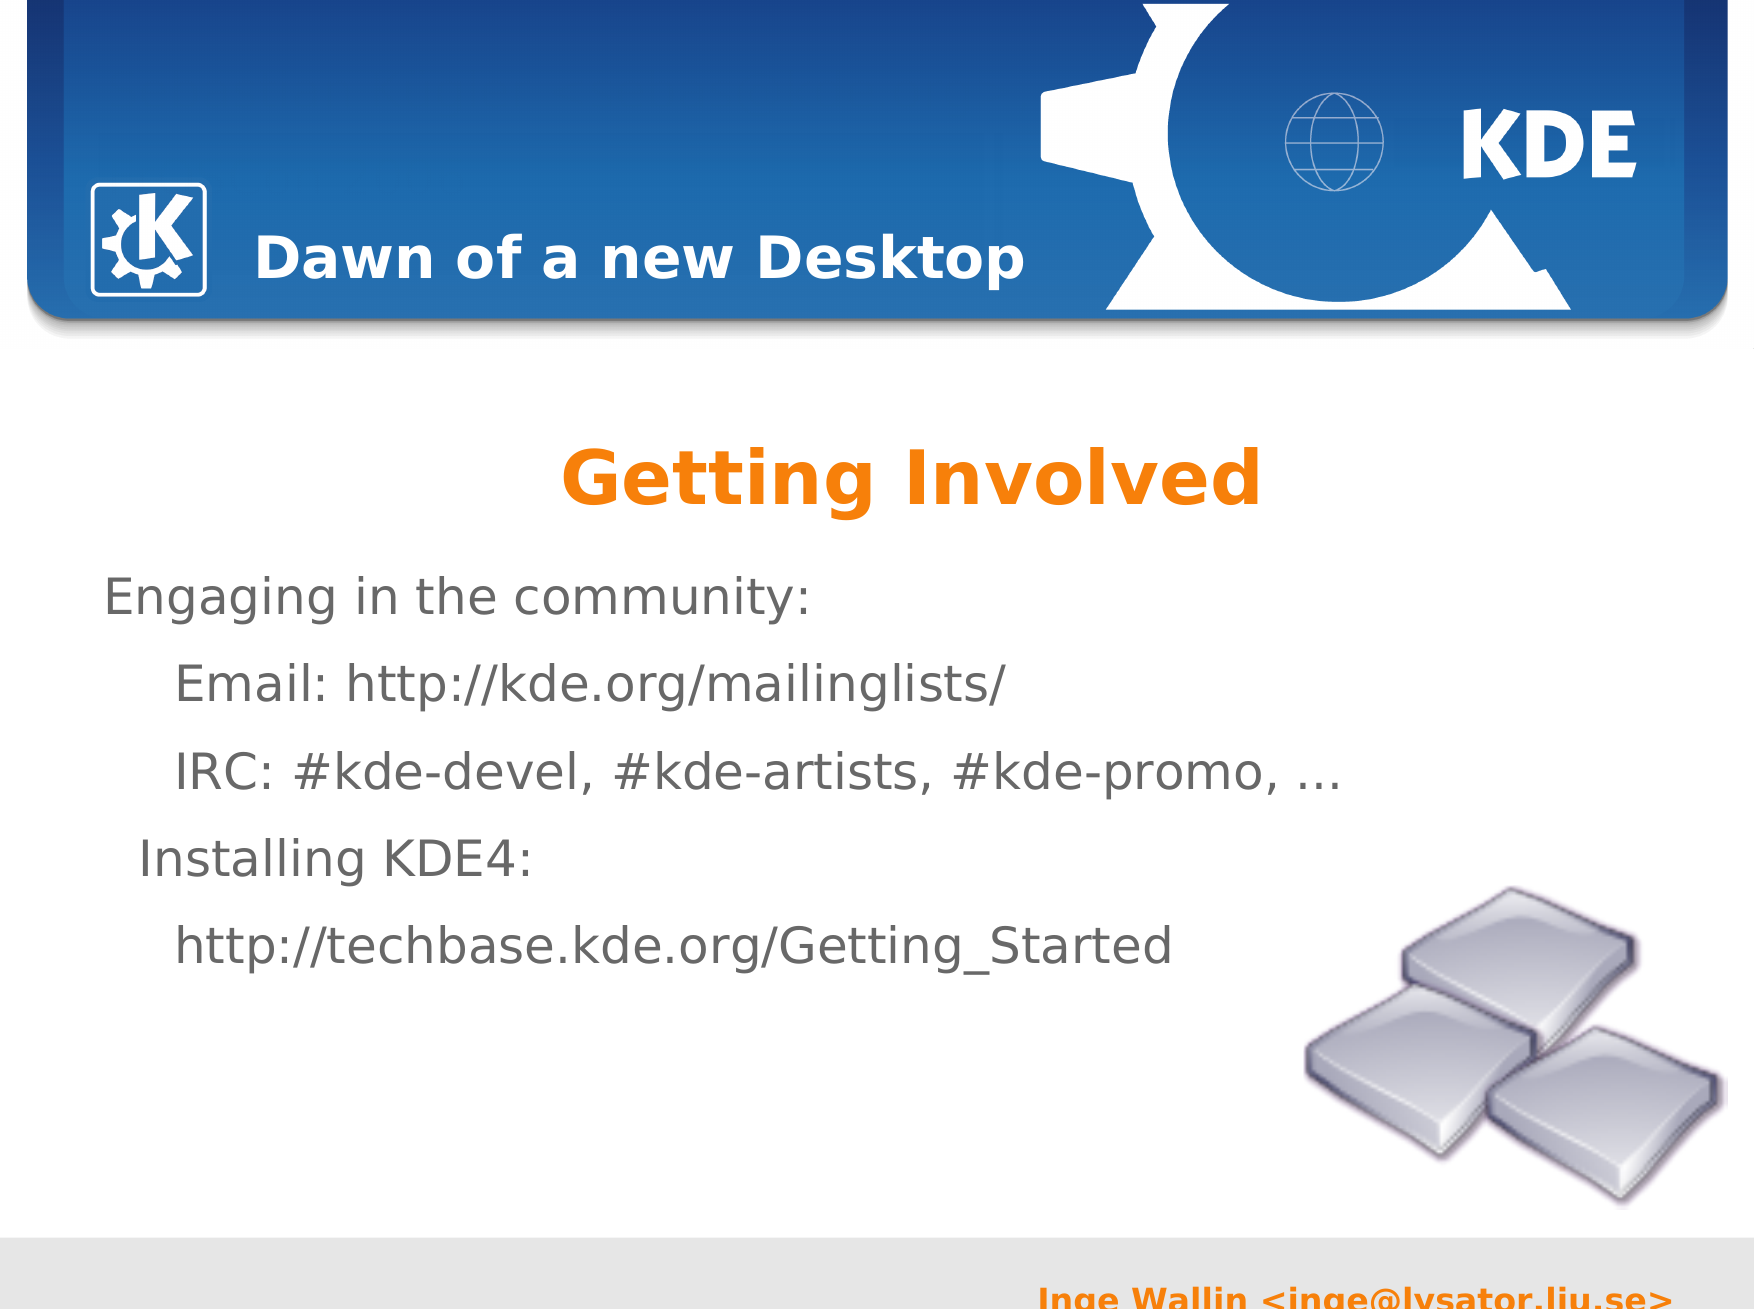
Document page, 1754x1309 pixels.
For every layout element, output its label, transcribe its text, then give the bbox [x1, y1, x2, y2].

text_box Dawn of a new Desktop [208, 183, 1063, 296]
text_box Getting Involved [111, 383, 1684, 486]
picture [1303, 885, 1728, 1210]
picture [0, 0, 1754, 349]
text_box Engaging in the community: Email: http://kde.org/mailinglists/ IRC: #kde-devel, #kde-artists, #kde-promo, ... Installing KDE4: http://techbase.kde.org/Getting_Started [88, 531, 1418, 1046]
